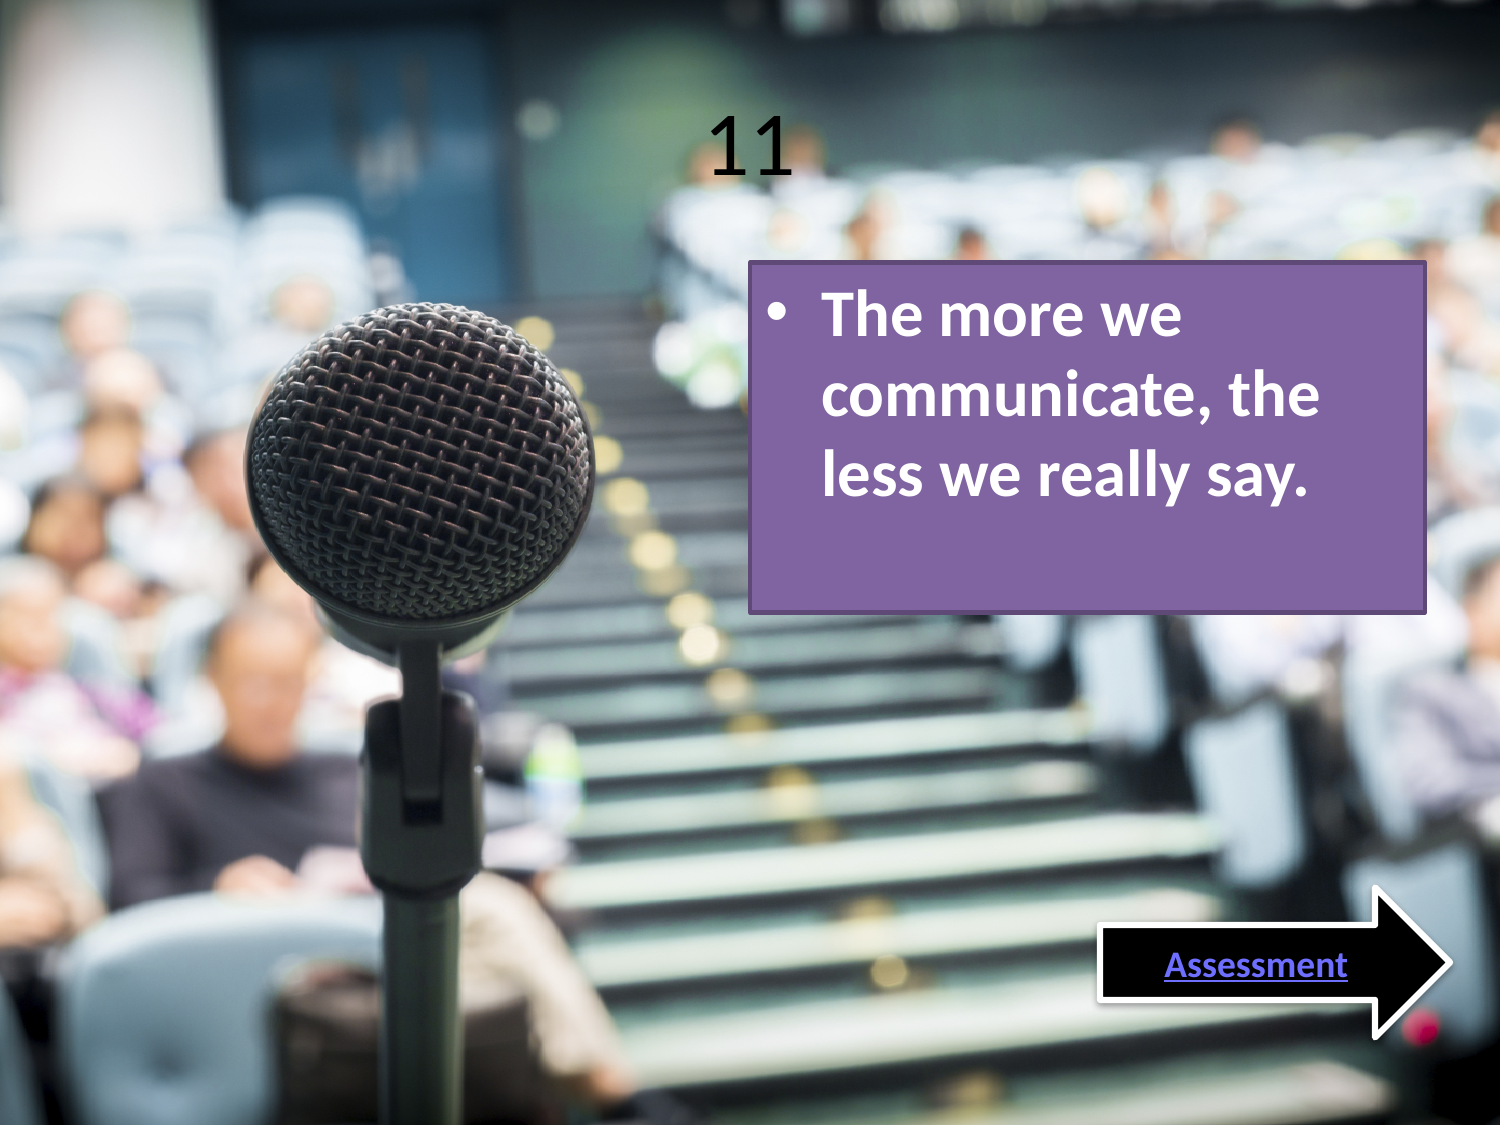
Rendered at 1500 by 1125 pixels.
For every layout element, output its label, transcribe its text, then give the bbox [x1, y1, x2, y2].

text_box Assessment [1100, 887, 1451, 1038]
title 11 [75, 45, 1425, 233]
list The more we communicate, the less we really say. [750, 262, 1425, 613]
picture [0, 0, 1500, 1125]
